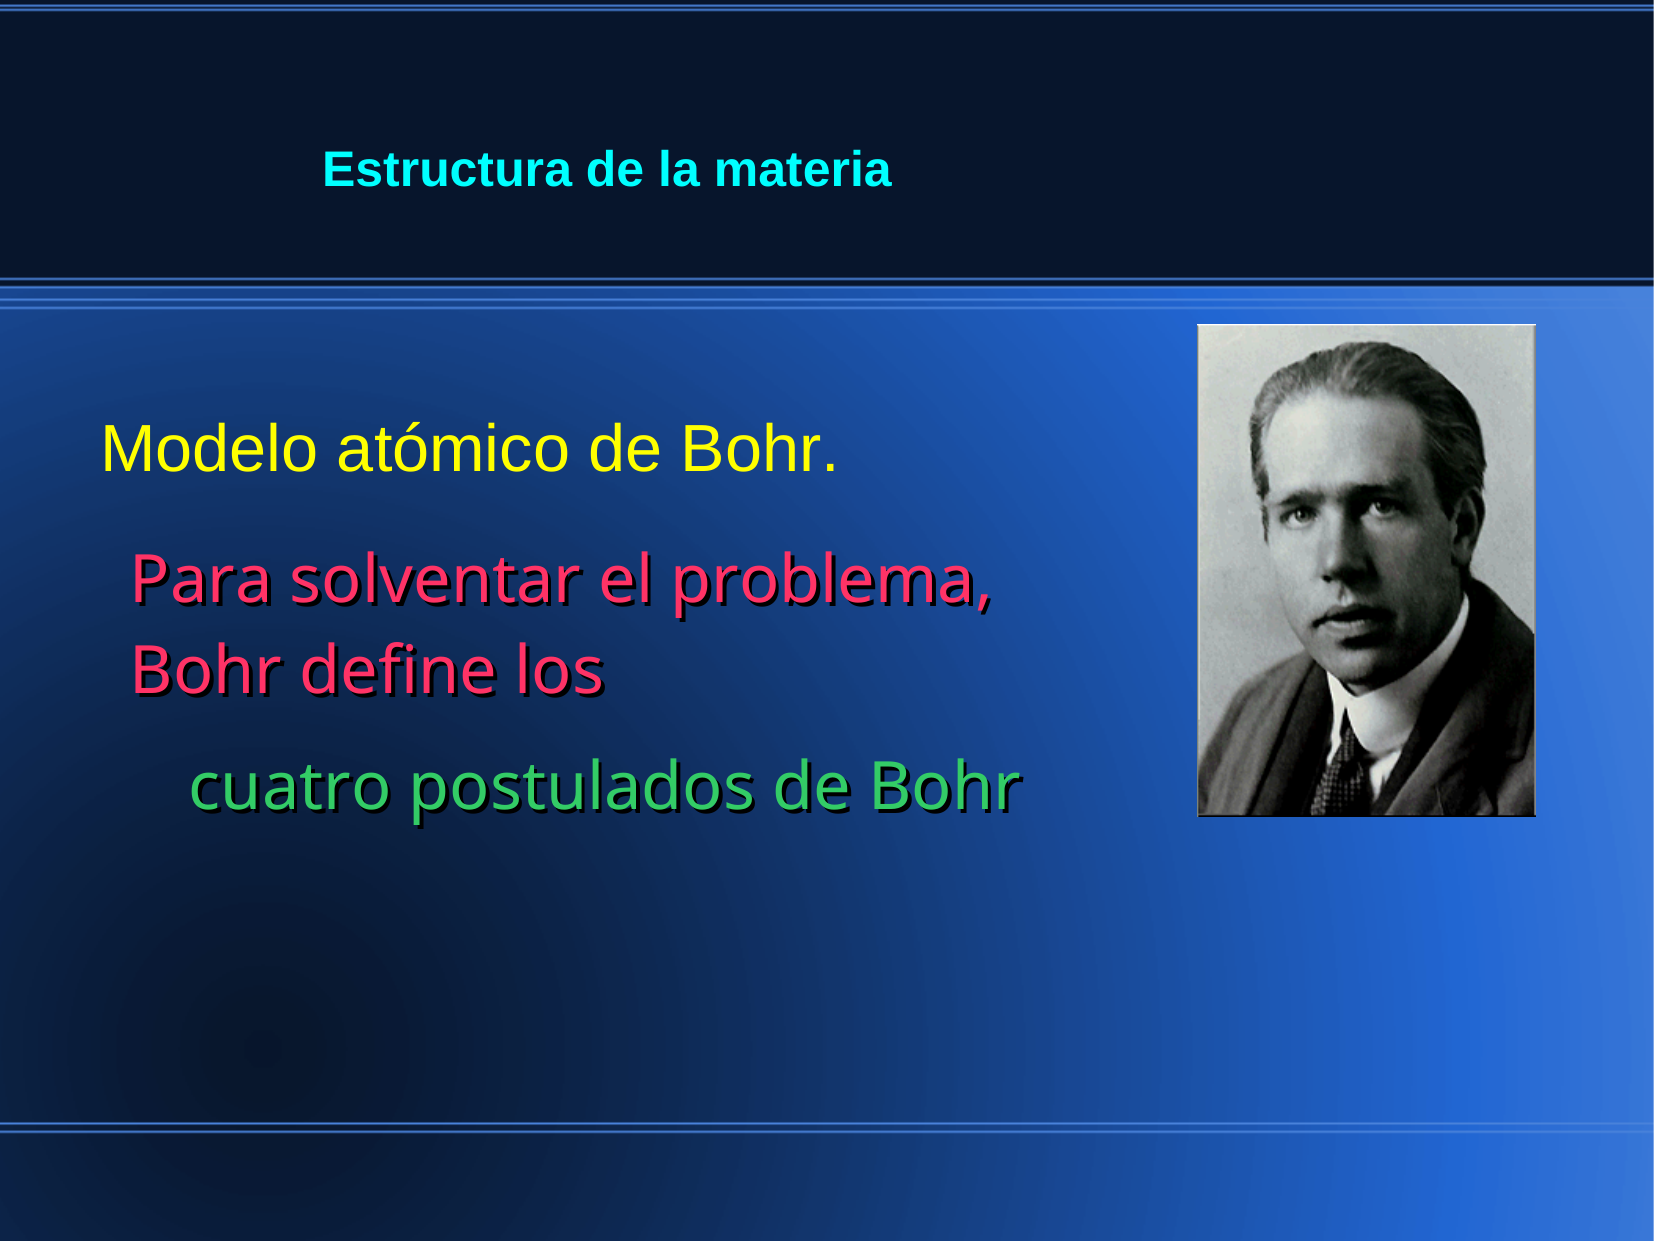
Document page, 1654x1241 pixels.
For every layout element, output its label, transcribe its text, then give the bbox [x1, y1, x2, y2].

title Estructura de la materia [32, 118, 1182, 220]
text_box cuatro postulados de Bohr [118, 738, 1152, 975]
text_box Para solventar el problema, Bohr define los [59, 531, 1093, 710]
picture [0, 0, 1654, 1241]
list Modelo atómico de Bohr. [29, 306, 1595, 562]
